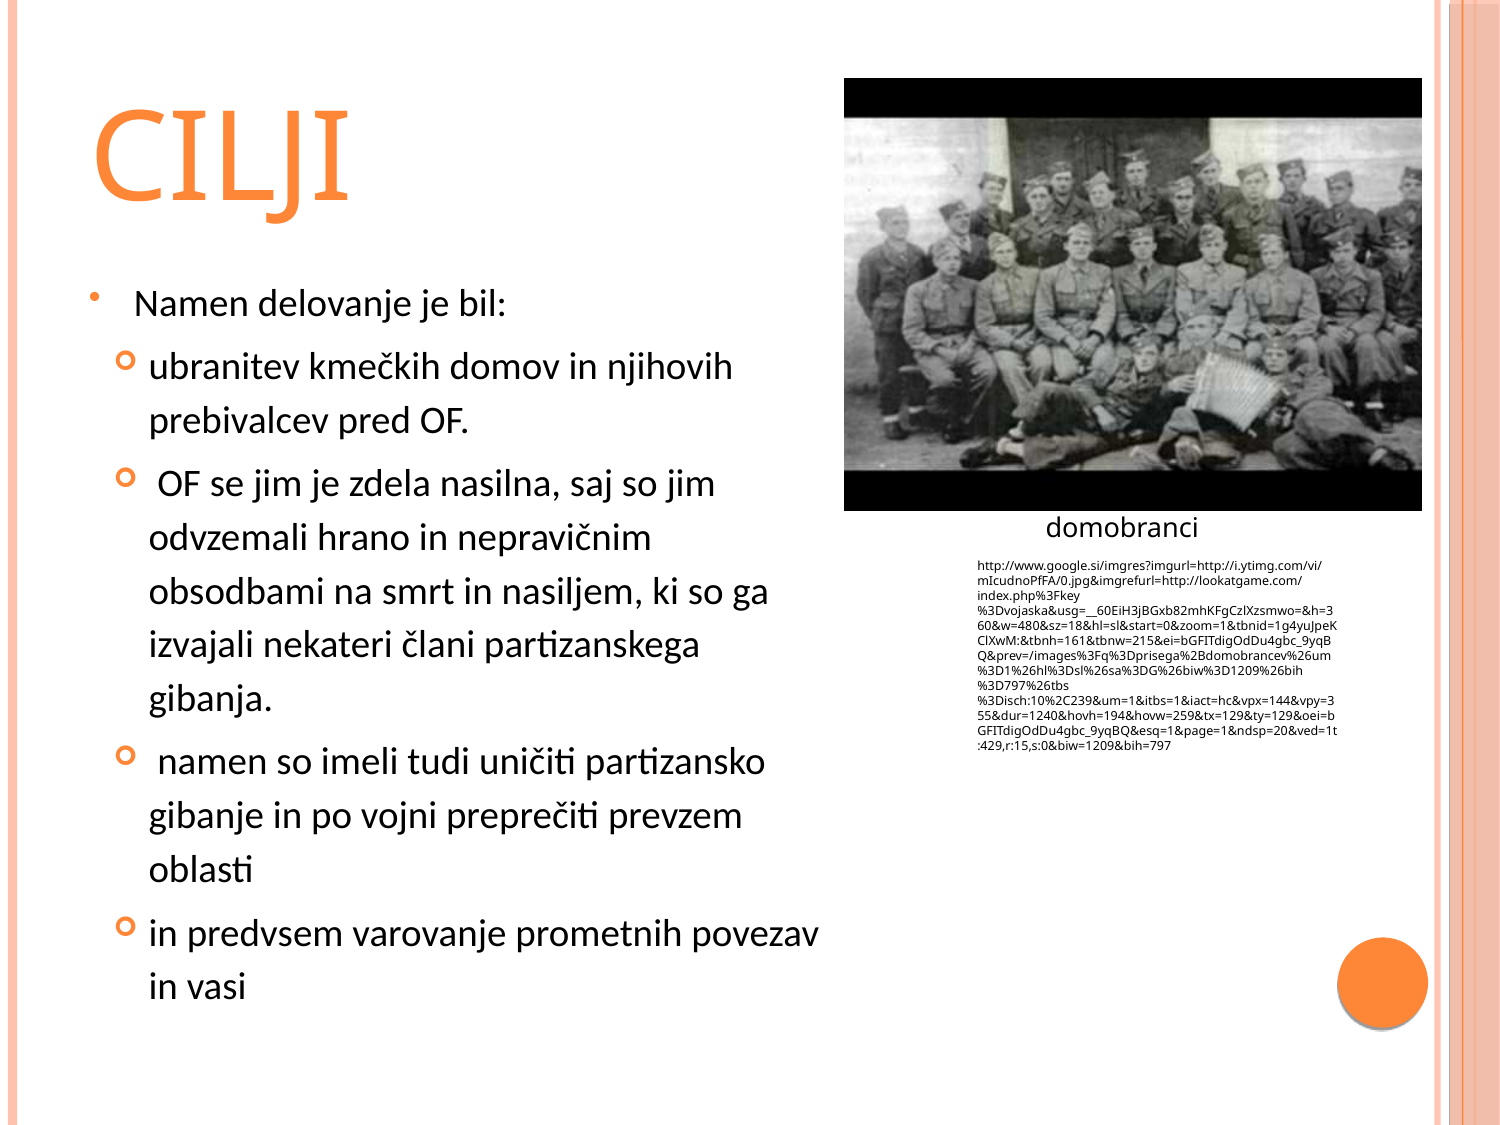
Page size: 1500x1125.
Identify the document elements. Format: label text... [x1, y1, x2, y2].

picture [844, 78, 1422, 511]
list Namen delovanje je bil: ubranitev kmečkih domov in njihovih prebivalcev pred OF. OF se jim je zdela nasilna, saj so jim odvzemali hrano in nepravičnim obsodbami na smrt in nasiljem, ki so ga izvajali nekateri člani partizanskega gibanja. namen so imeli tudi uničiti partizansko gibanje in po vojni preprečiti prevzem oblasti in predvsem varovanje prometnih povezav in vasi [75, 262, 845, 1024]
text_box domobranci [1030, 503, 1214, 551]
title cilji [75, 45, 1300, 233]
text_box http://www.google.si/imgres?imgurl=http://i.ytimg.com/vi/mIcudnoPfFA/0.jpg&imgrefurl=http://lookatgame.com/index.php%3Fkey%3Dvojaska&usg=__60EiH3jBGxb82mhKFgCzlXzsmwo=&h=360&w=480&sz=18&hl=sl&start=0&zoom=1&tbnid=1g4yuJpeKClXwM:&tbnh=161&tbnw=215&ei=bGFITdigOdDu4gbc_9yqBQ&prev=/images%3Fq%3Dprisega%2Bdomobrancev%26um%3D1%26hl%3Dsl%26sa%3DG%26biw%3D1209%26bih%3D797%26tbs%3Disch:10%2C239&um=1&itbs=1&iact=hc&vpx=144&vpy=355&dur=1240&hovh=194&hovw=259&tx=129&ty=129&oei=bGFITdigOdDu4gbc_9yqBQ&esq=1&page=1&ndsp=20&ved=1t:429,r:15,s:0&biw=1209&bih=797 [962, 550, 1353, 761]
